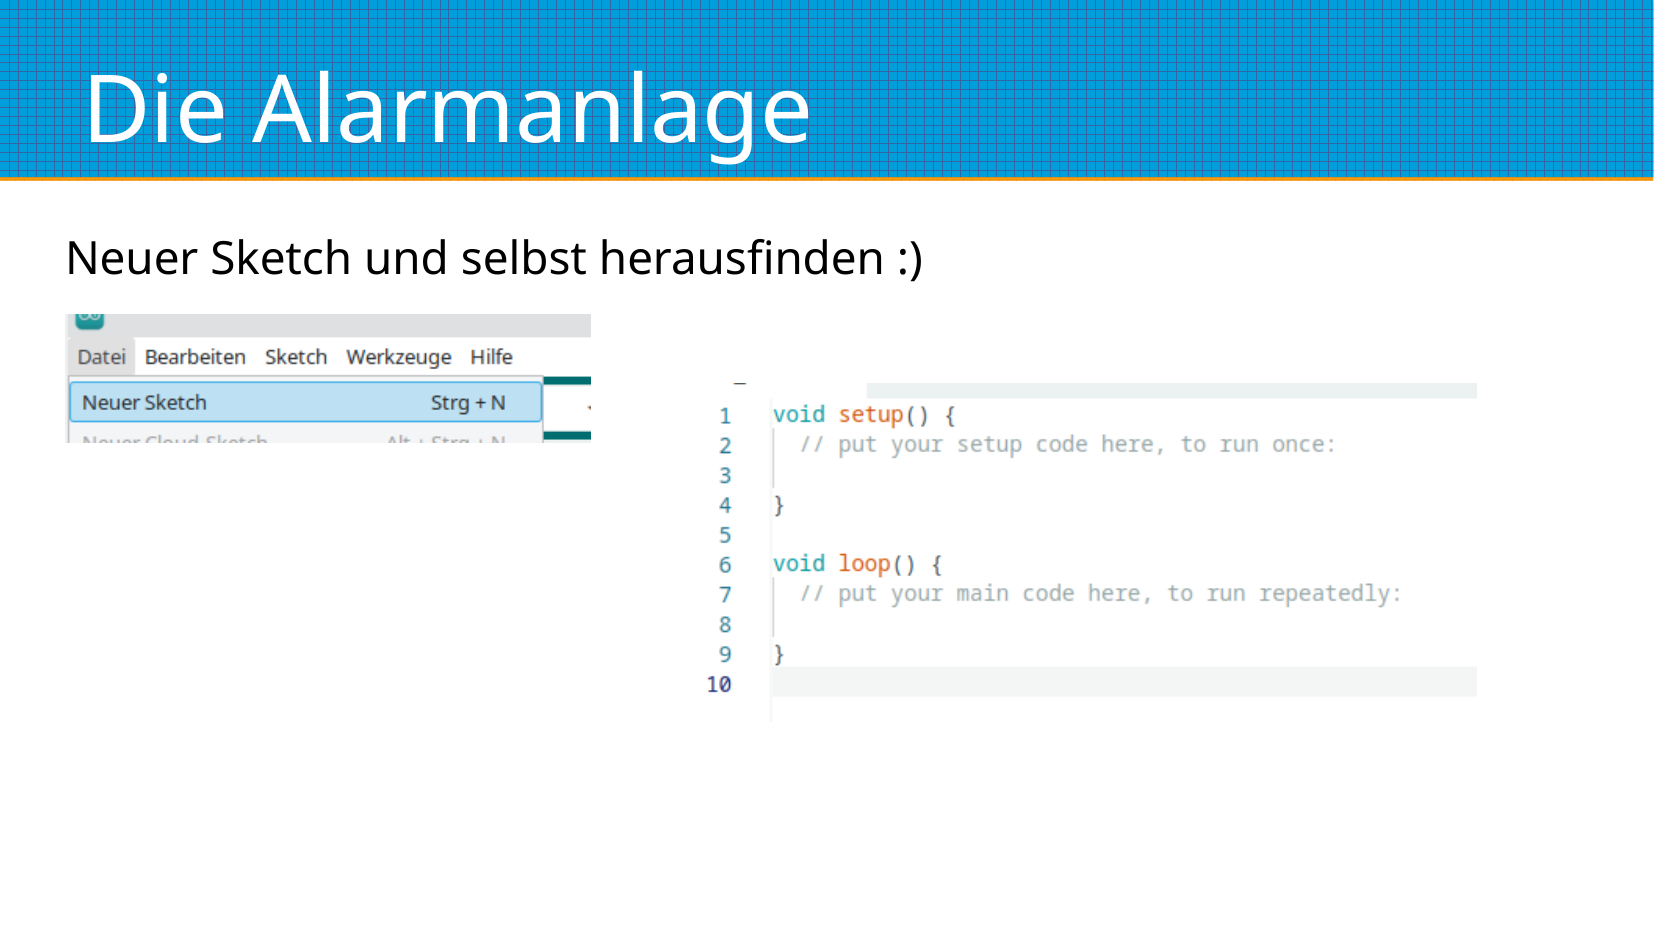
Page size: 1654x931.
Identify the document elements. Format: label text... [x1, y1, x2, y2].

picture [668, 383, 1477, 722]
picture [65, 314, 591, 443]
text_box Neuer Sketch und selbst herausfinden :) [59, 219, 1388, 811]
title Die Alarmanlage [82, 14, 1571, 171]
